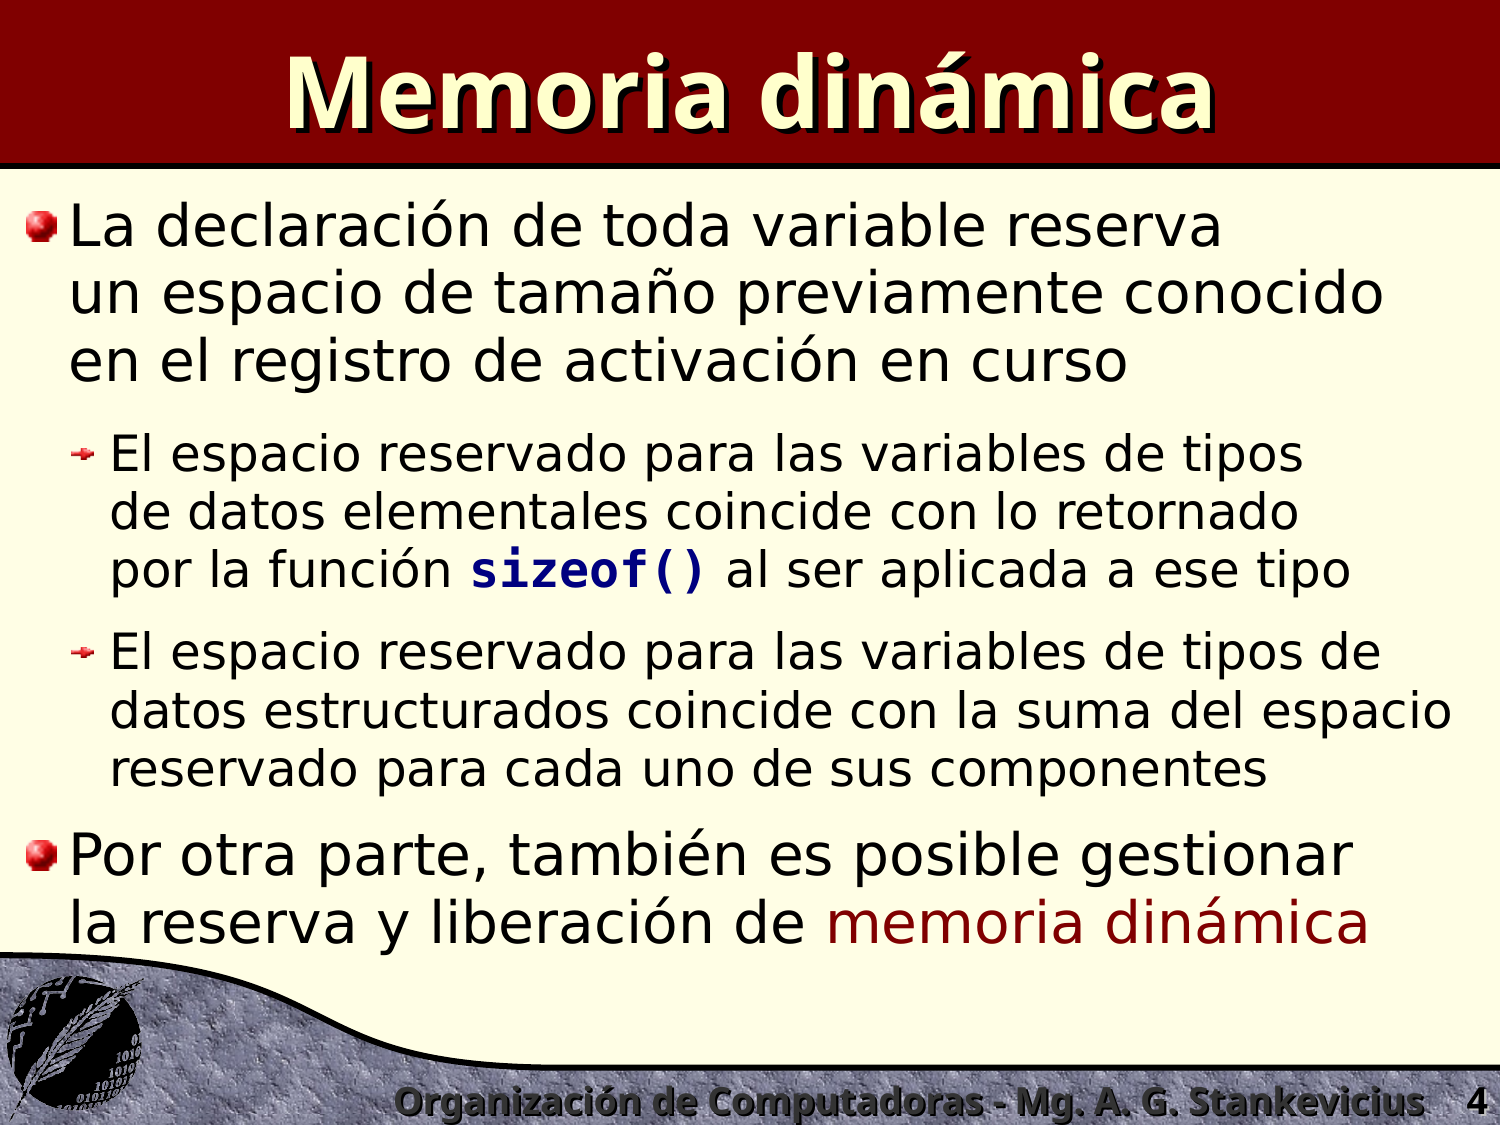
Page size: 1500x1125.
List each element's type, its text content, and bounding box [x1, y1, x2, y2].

picture [0, 959, 1500, 1125]
list La declaración de toda variable reserva un espacio de tamaño previamente conocido en el registro de activación en curso El espacio reservado para las variables de tipos de datos elementales coincide con lo retornado por la función sizeof() al ser aplicada a ese tipo El espacio reservado para las variables de tipos de datos estructurados coincide con la suma del espacio reservado para cada uno de sus componentes Por otra parte, también es posible gestionar la reserva y liberación de memoria dinámica [11, 192, 1486, 961]
picture [448, 1100, 455, 1110]
picture [802, 1100, 806, 1110]
title Memoria dinámica [15, 5, 1485, 160]
picture [1058, 1100, 1065, 1110]
